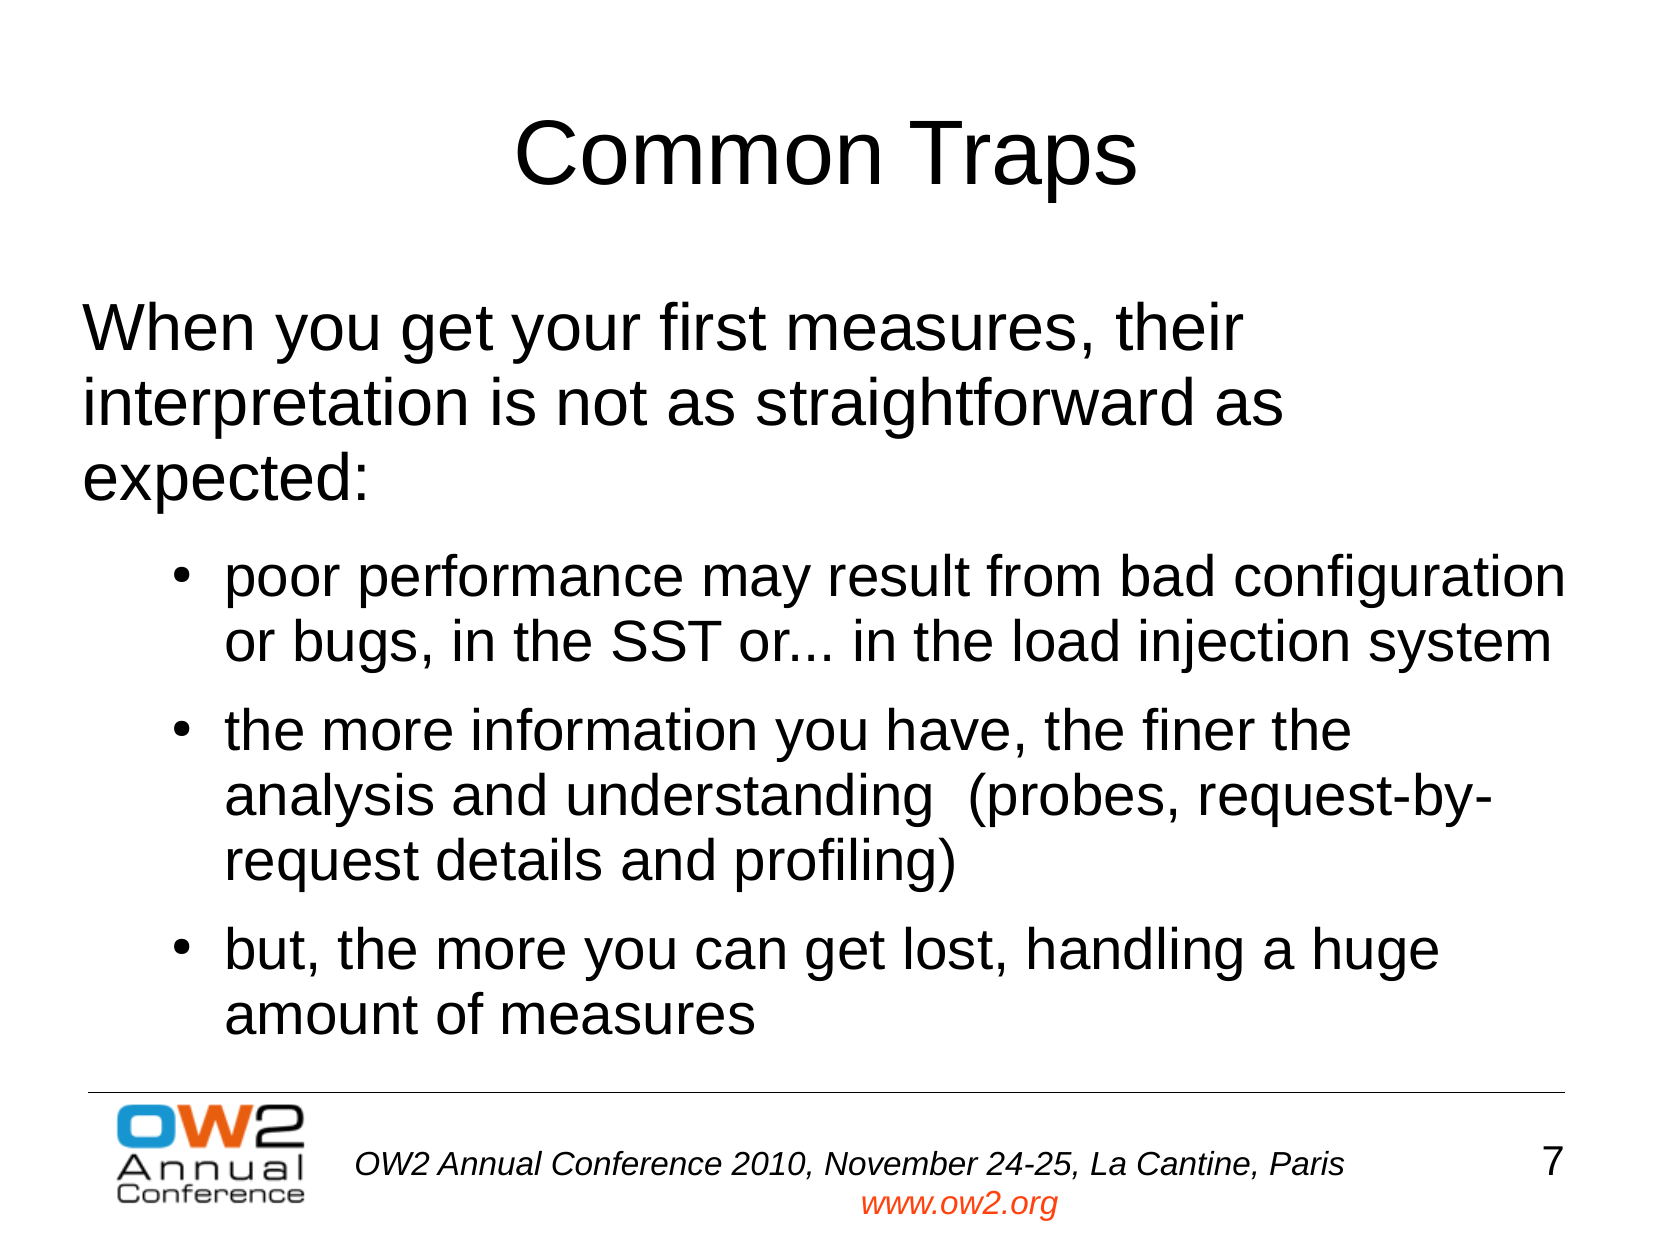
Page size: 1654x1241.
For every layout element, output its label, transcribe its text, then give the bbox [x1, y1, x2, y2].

picture [88, 1145, 333, 1213]
title Common Traps [82, 49, 1571, 257]
list When you get your first measures, their interpretation is not as straightforward as expected: poor performance may result from bad configuration or bugs, in the SST or... in the load injection system the more information you have, the finer the analysis and understanding (probes, request-by-request details and profiling) but, the more you can get lost, handling a huge amount of measures [82, 290, 1571, 1145]
